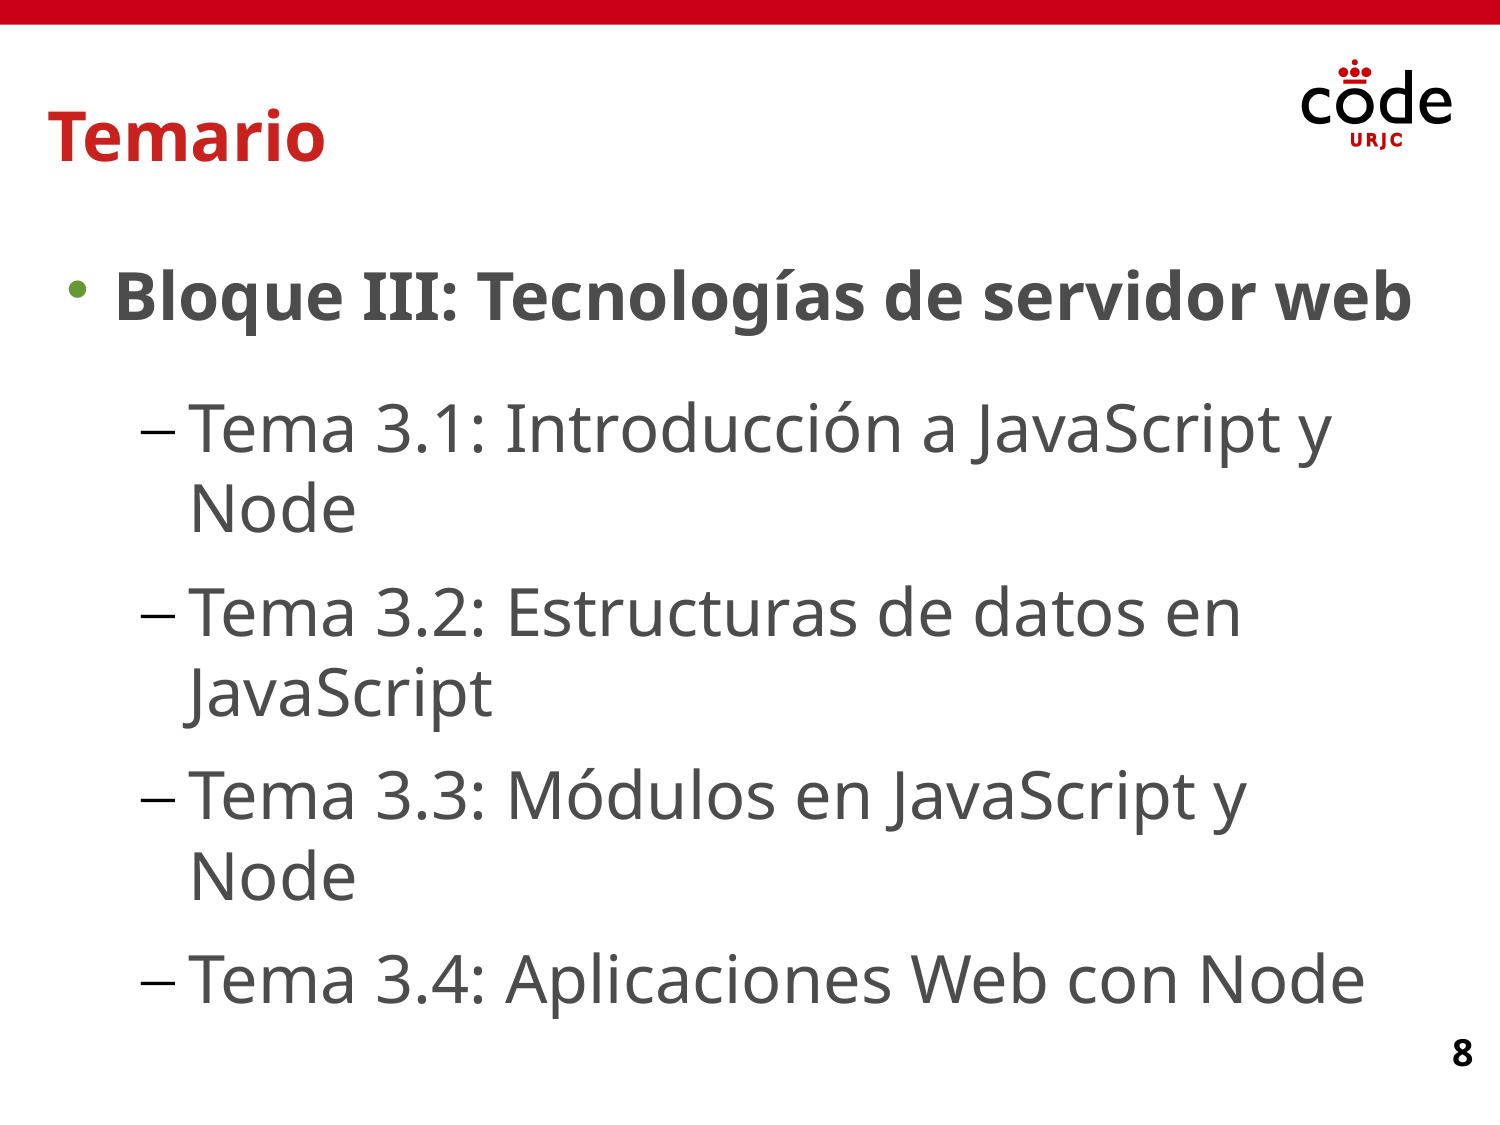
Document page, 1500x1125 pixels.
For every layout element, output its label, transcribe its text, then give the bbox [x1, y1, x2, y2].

picture [1284, 50, 1468, 161]
title Temario [32, 79, 1383, 189]
list Bloque III: Tecnologías de servidor web Tema 3.1: Introducción a JavaScript y Node Tema 3.2: Estructuras de datos en JavaScript Tema 3.3: Módulos en JavaScript y Node Tema 3.4: Aplicaciones Web con Node [51, 259, 1436, 1013]
